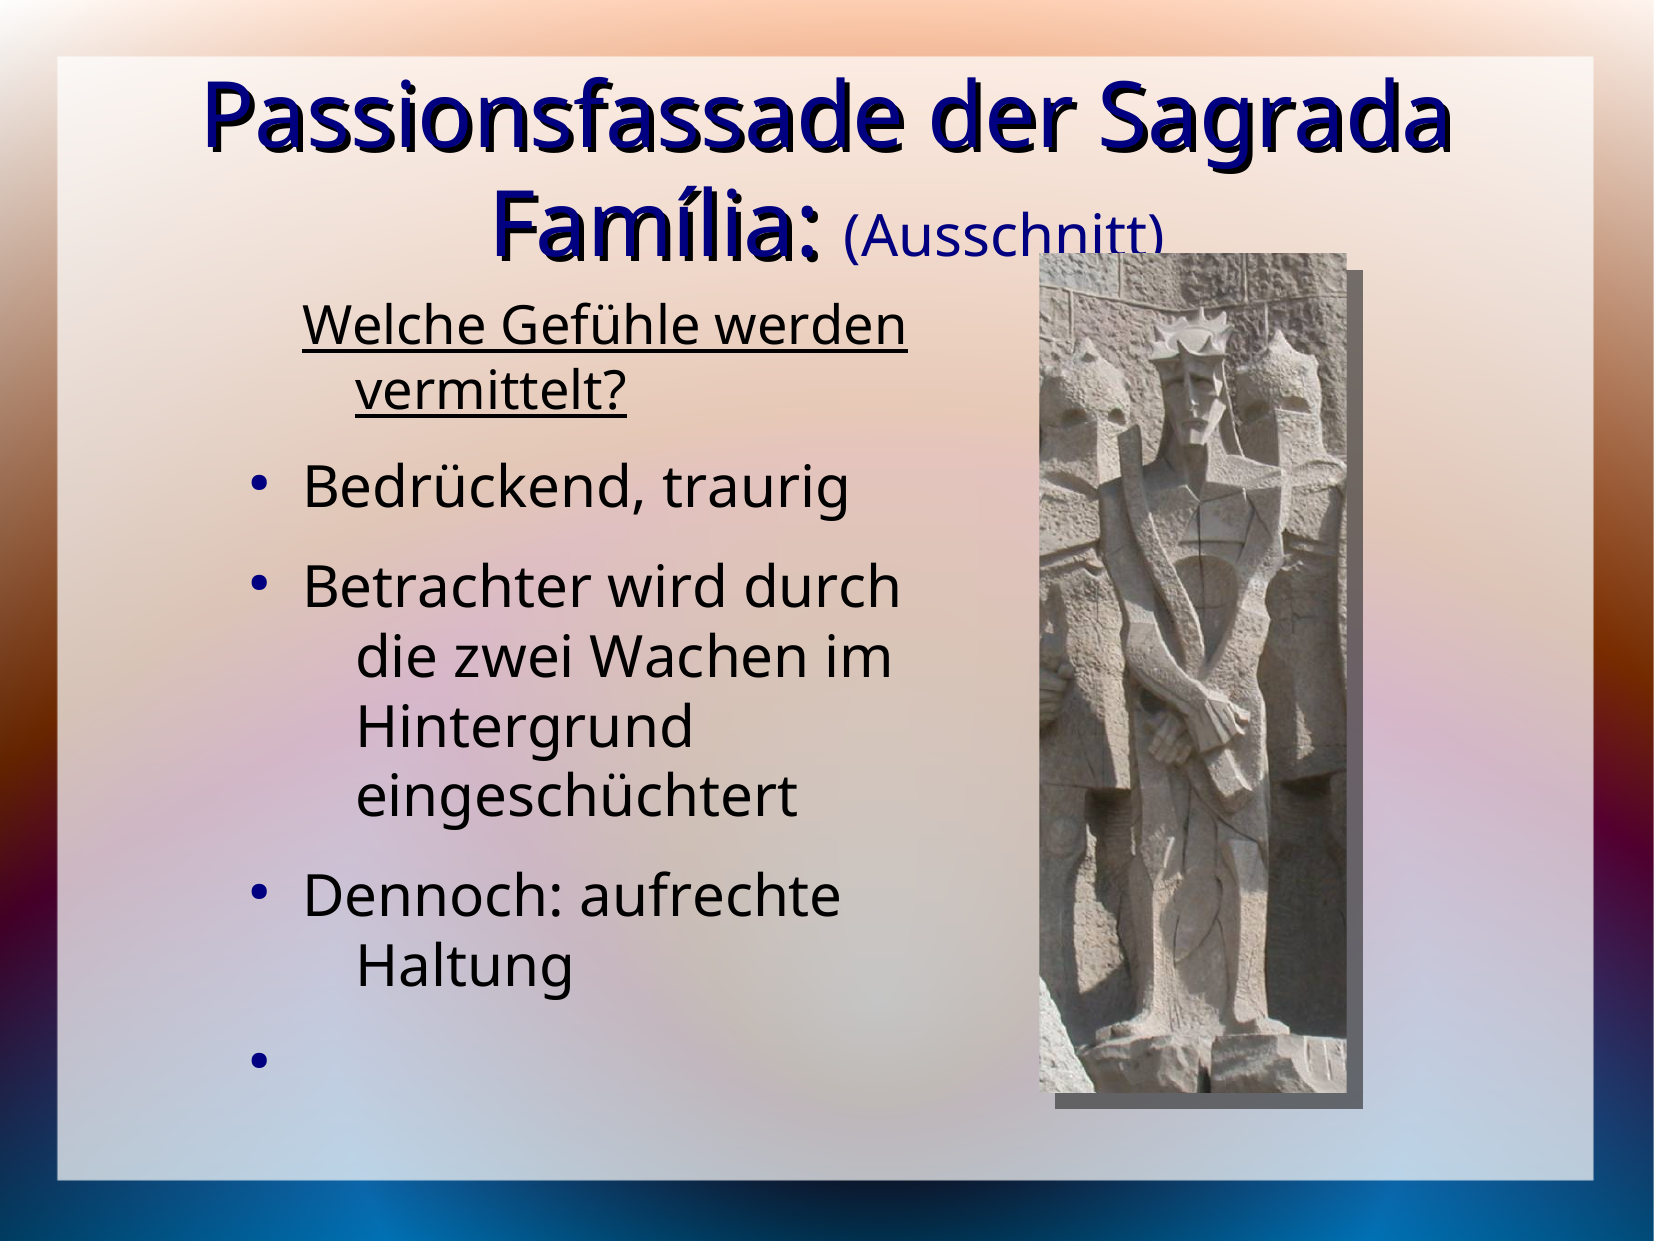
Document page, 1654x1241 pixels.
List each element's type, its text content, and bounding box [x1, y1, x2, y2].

list Welche Gefühle werden vermittelt? Bedrückend, traurig Betrachter wird durch die zwei Wachen im Hintergrund eingeschüchtert Dennoch: aufrechte Haltung [213, 290, 945, 1010]
picture [1039, 253, 1347, 1093]
title Passionsfassade der Sagrada Família: (Ausschnitt) [82, 55, 1571, 263]
